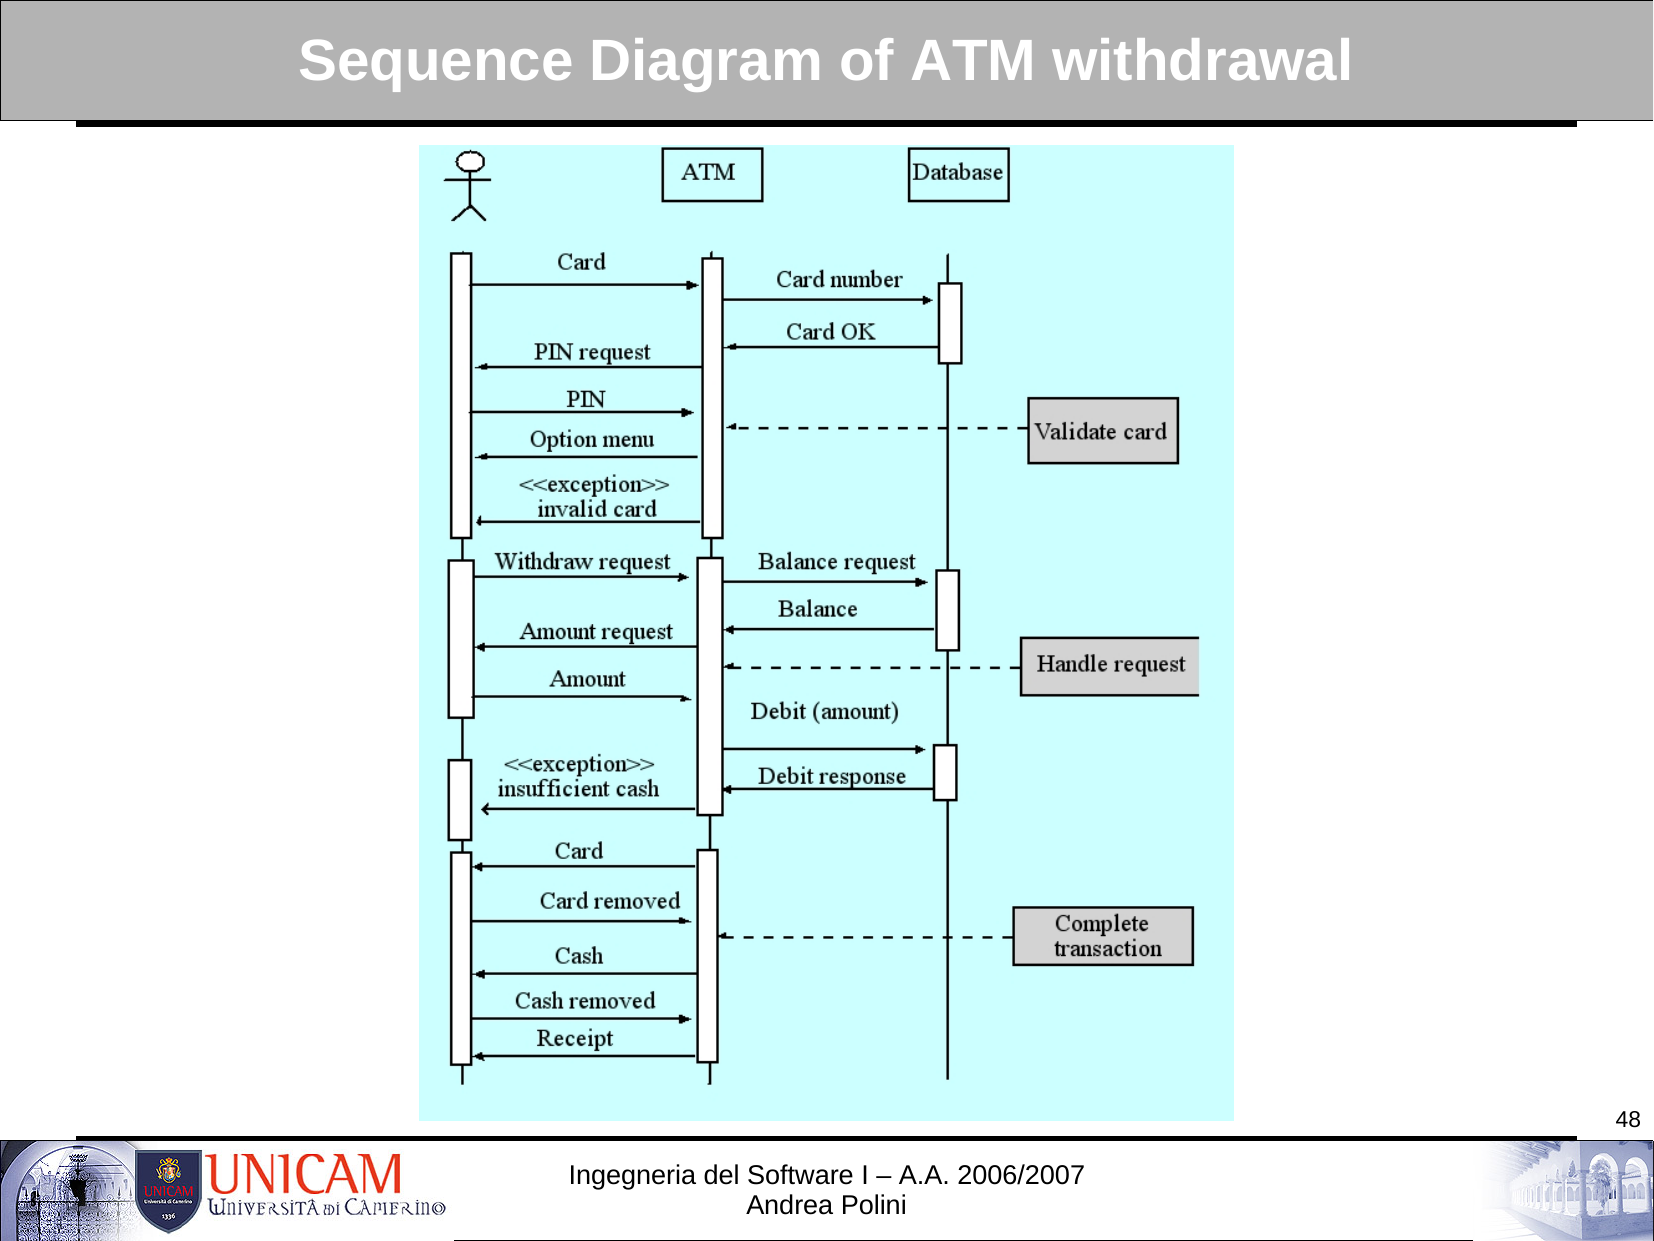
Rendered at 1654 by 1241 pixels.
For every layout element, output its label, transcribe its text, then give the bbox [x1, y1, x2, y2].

picture [1473, 1141, 1654, 1241]
picture [419, 145, 1234, 1121]
picture [0, 1141, 454, 1241]
title Sequence Diagram of ATM withdrawal [0, 0, 1653, 121]
